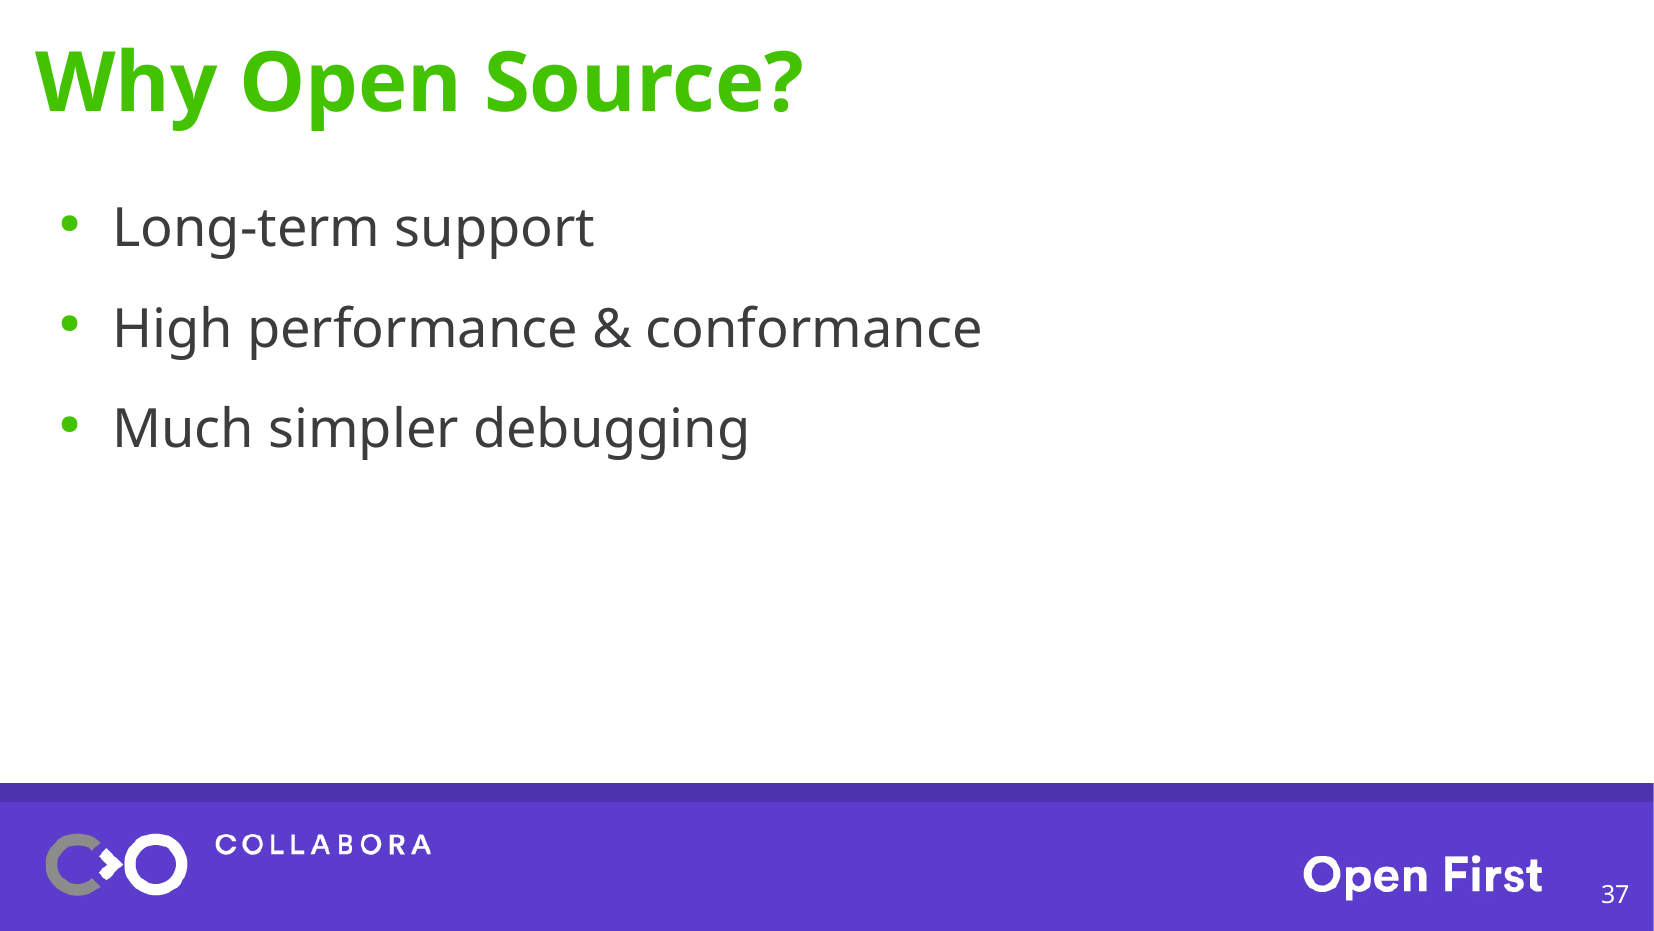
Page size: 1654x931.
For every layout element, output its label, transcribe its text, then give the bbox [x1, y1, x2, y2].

title Why Open Source? [35, 28, 1609, 192]
list Long-term support High performance & conformance Much simpler debugging [41, 160, 1614, 804]
picture [0, 0, 1654, 931]
